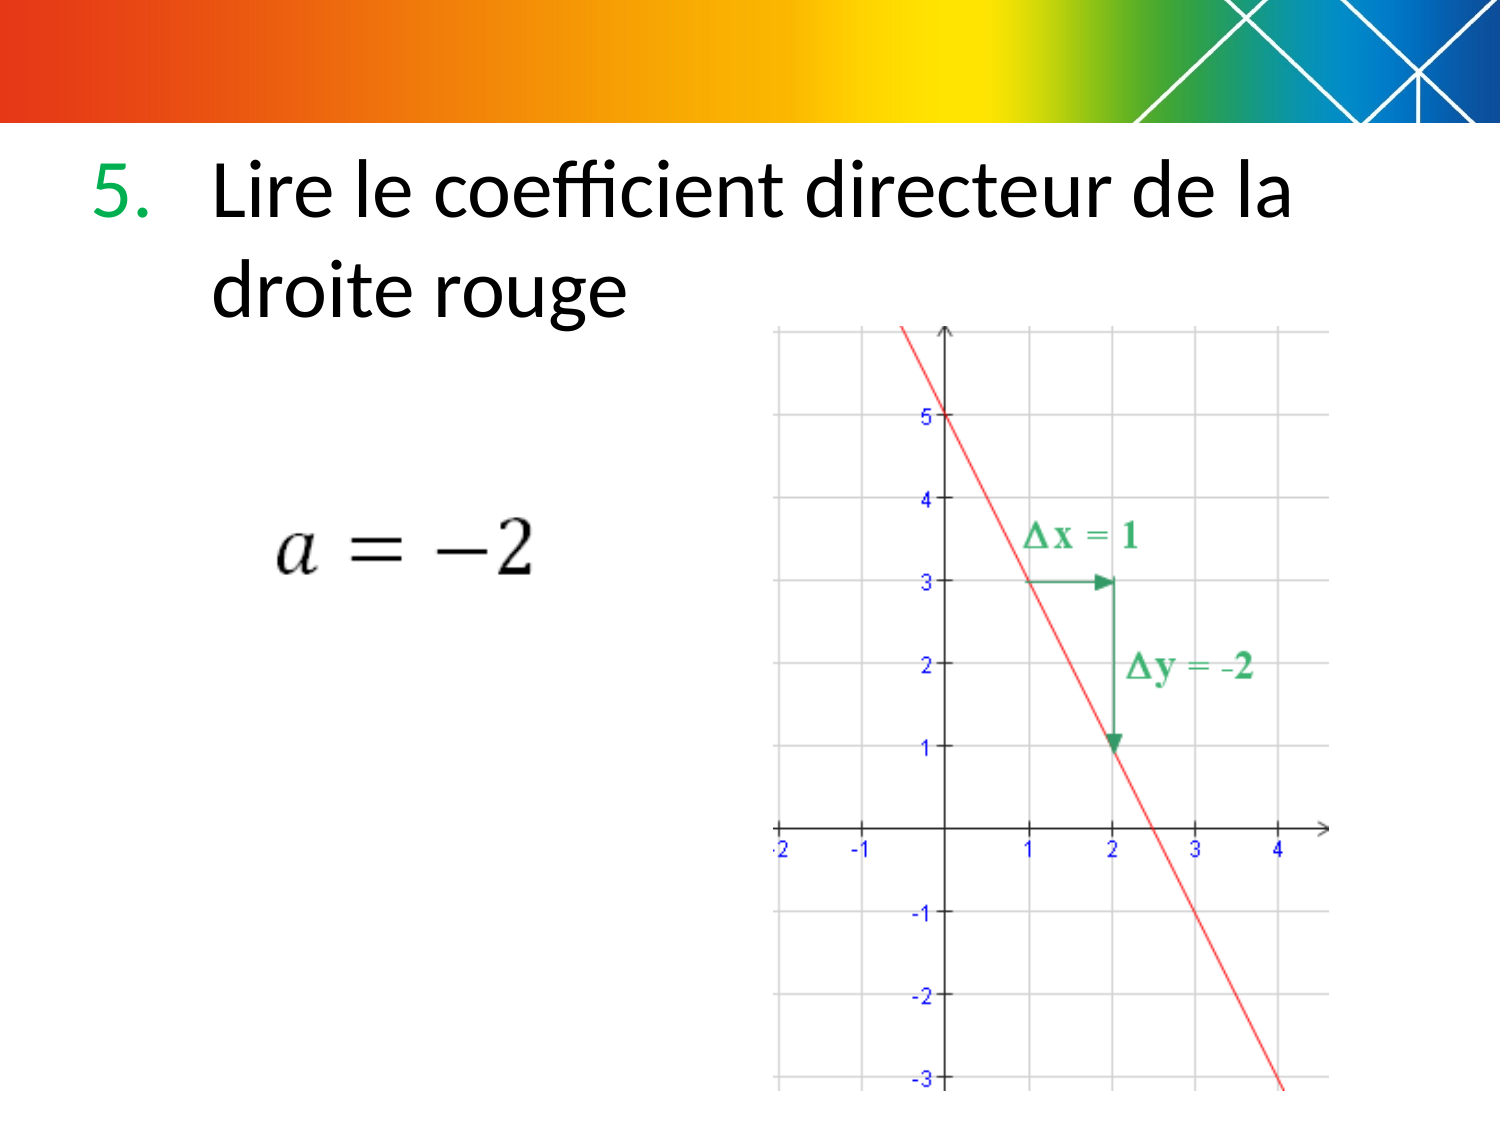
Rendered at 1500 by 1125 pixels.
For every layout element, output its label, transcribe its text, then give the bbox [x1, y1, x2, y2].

picture [773, 326, 1329, 1091]
picture [0, 0, 1359, 123]
picture [242, 491, 614, 634]
title Lire le coefficient directeur de la droite rouge [75, 126, 1426, 342]
picture [1340, 0, 1500, 123]
